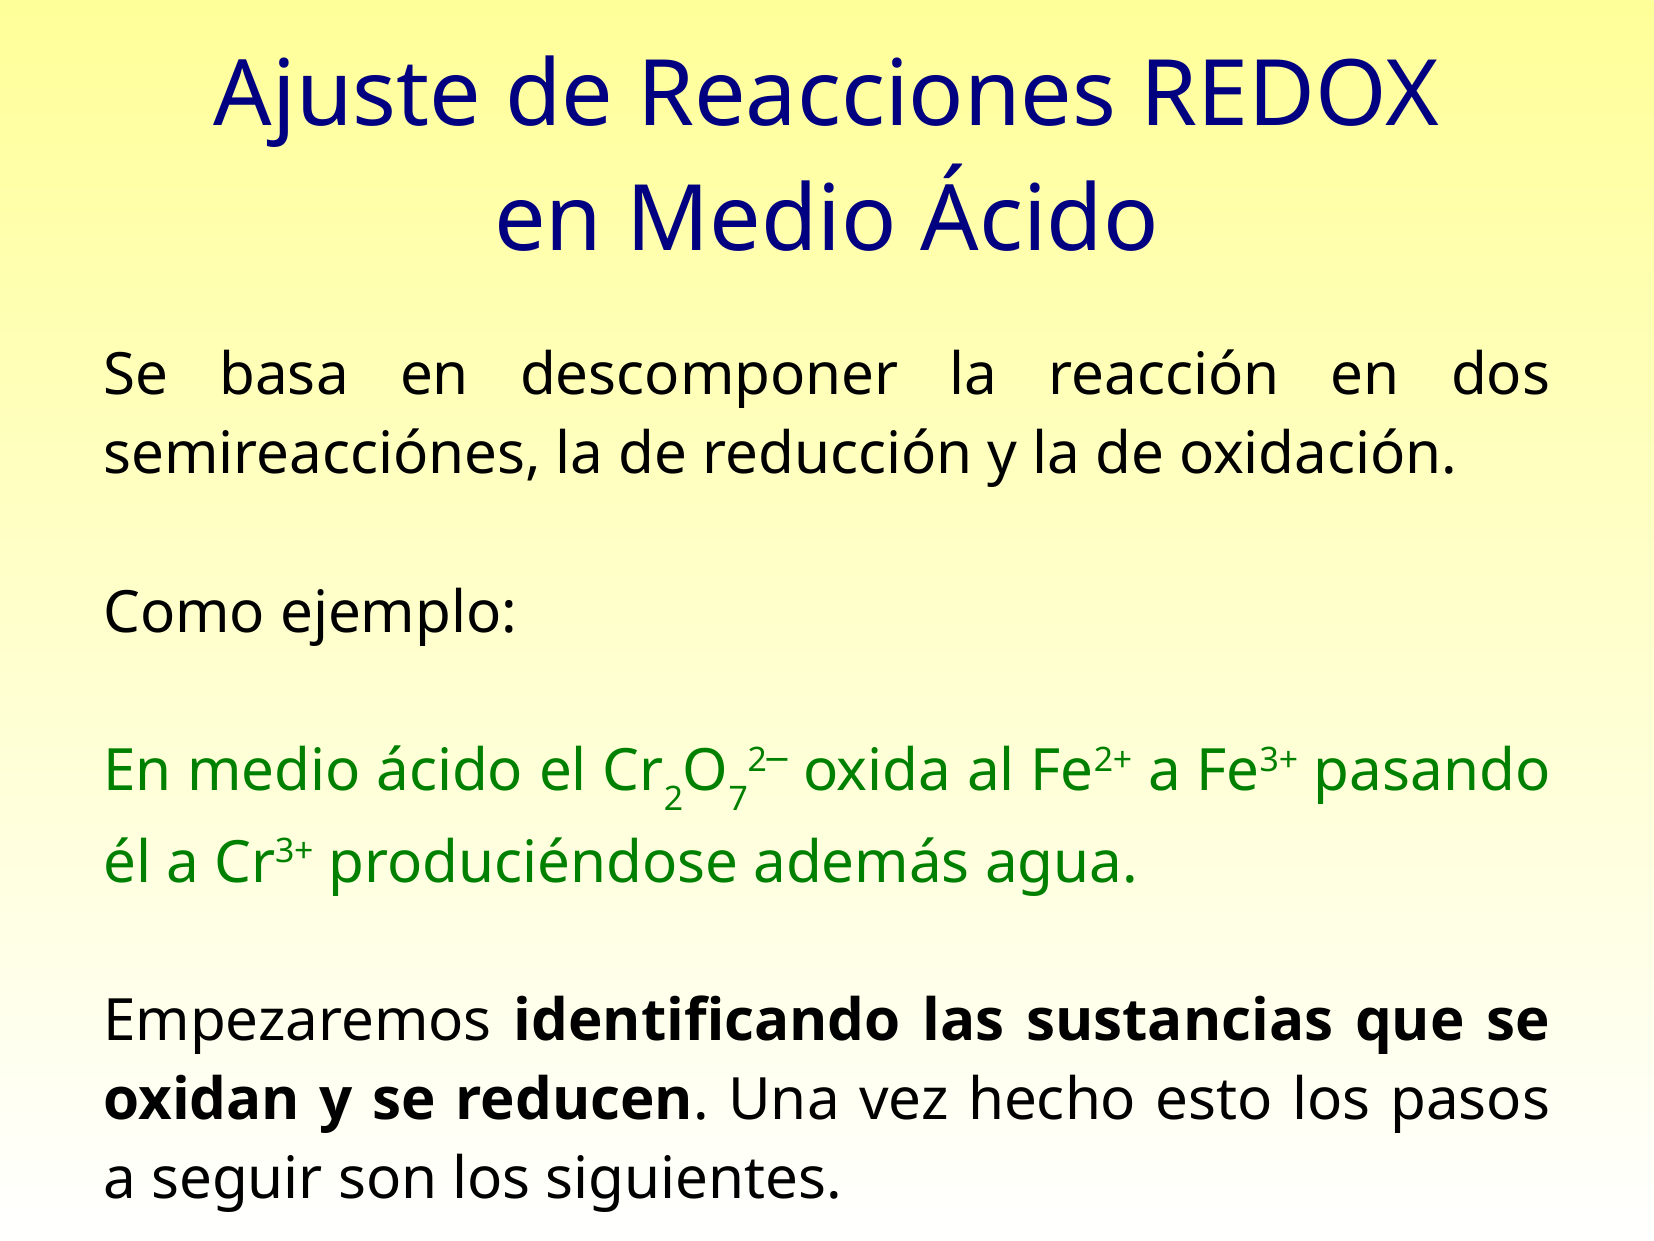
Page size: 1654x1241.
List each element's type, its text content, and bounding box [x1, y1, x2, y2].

text_box Se basa en descomponer la reacción en dos semireacciónes, la de reducción y la de oxidación. Como ejemplo: En medio ácido el Cr2O72─ oxida al Fe2+ a Fe3+ pasando él a Cr3+ produciéndose además agua. Empezaremos identificando las sustancias que se oxidan y se reducen. Una vez hecho esto los pasos a seguir son los siguientes. [88, 324, 1565, 1121]
title Ajuste de Reacciones REDOX en Medio Ácido [82, 4, 1571, 302]
